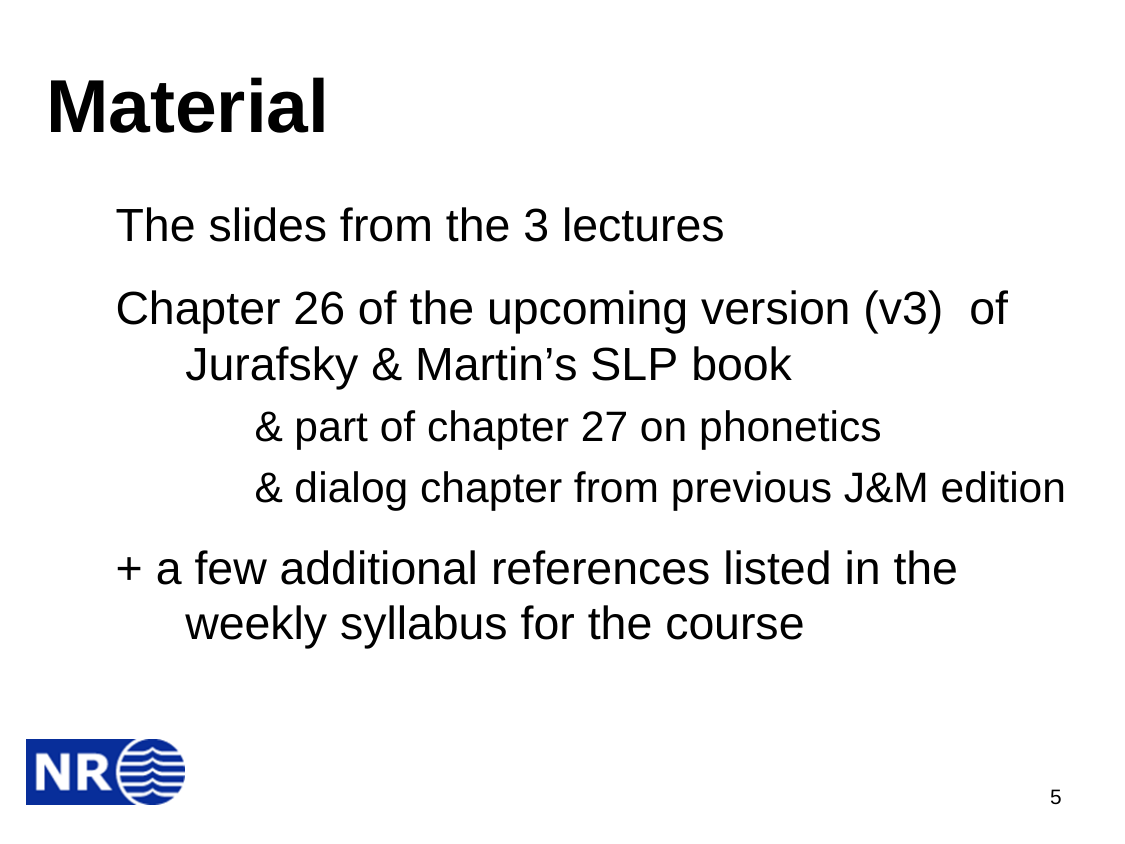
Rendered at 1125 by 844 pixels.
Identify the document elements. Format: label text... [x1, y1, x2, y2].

title Material [30, 32, 1095, 157]
list The slides from the 3 lectures Chapter 26 of the upcoming version (v3) of Jurafsky & Martin’s SLP book & part of chapter 27 on phonetics & dialog chapter from previous J&M edition + a few additional references listed in the weekly syllabus for the course [30, 187, 1095, 694]
text_box [1035, 776, 1095, 812]
